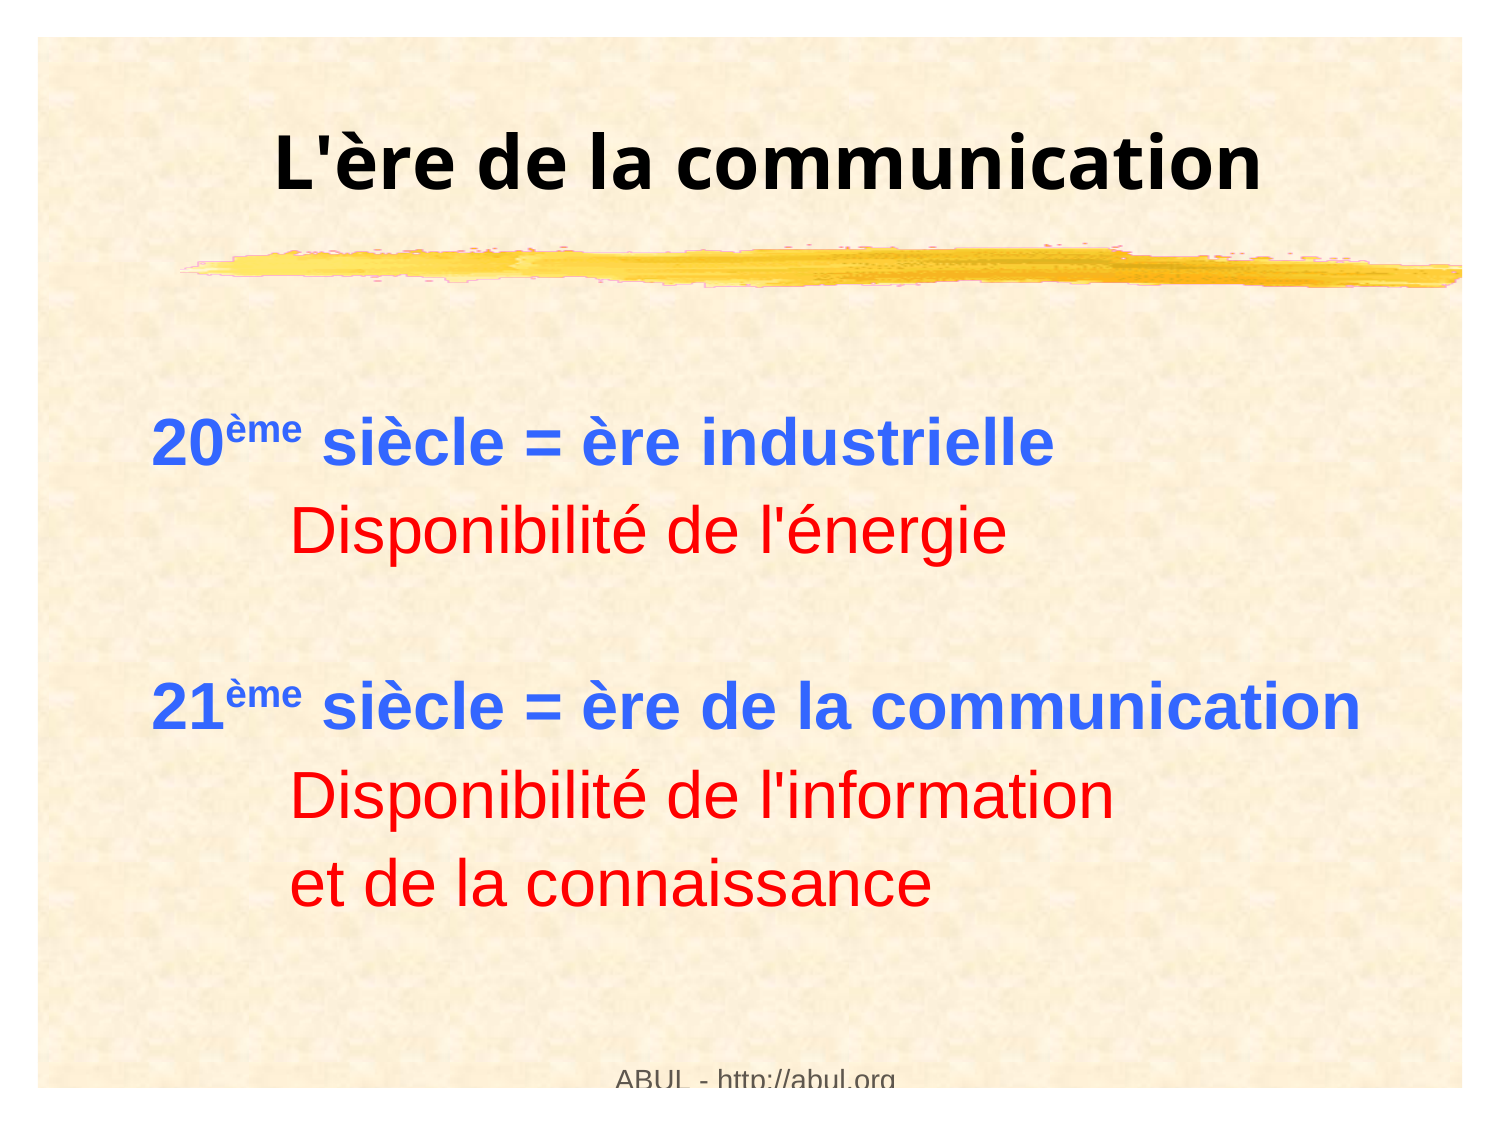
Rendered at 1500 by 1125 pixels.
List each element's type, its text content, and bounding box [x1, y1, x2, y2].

title L'ère de la communication [75, 72, 1463, 248]
picture [639, 1081, 649, 1088]
picture [883, 1076, 891, 1088]
text_box 20ème siècle = ère industrielle Disponibilité de l'énergie 21ème siècle = ère de la communication Disponibilité de l'information et de la connaissance [124, 397, 1432, 985]
picture [618, 1084, 630, 1088]
picture [754, 1076, 761, 1088]
picture [738, 1076, 743, 1088]
picture [722, 1076, 729, 1088]
picture [858, 1076, 866, 1088]
picture [639, 1072, 648, 1078]
picture [811, 1076, 818, 1088]
picture [620, 1073, 627, 1082]
picture [794, 1082, 801, 1088]
picture [37, 37, 1463, 1088]
